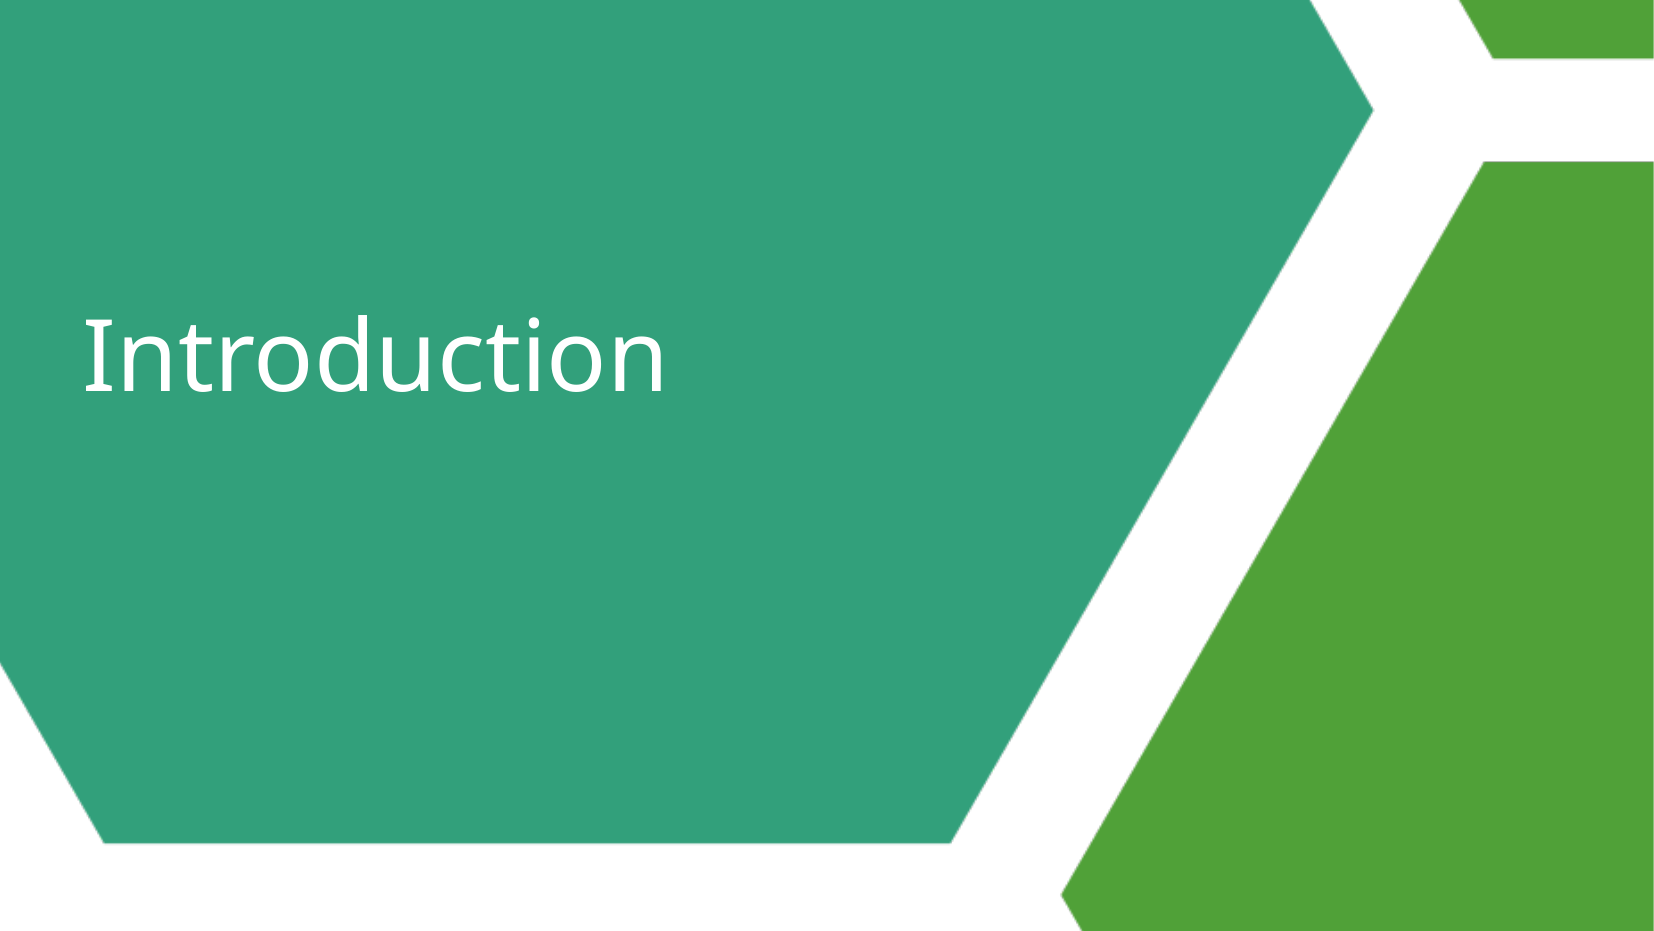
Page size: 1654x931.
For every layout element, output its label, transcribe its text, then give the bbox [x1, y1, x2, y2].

title Introduction [82, 219, 1218, 486]
picture [0, 0, 1654, 931]
